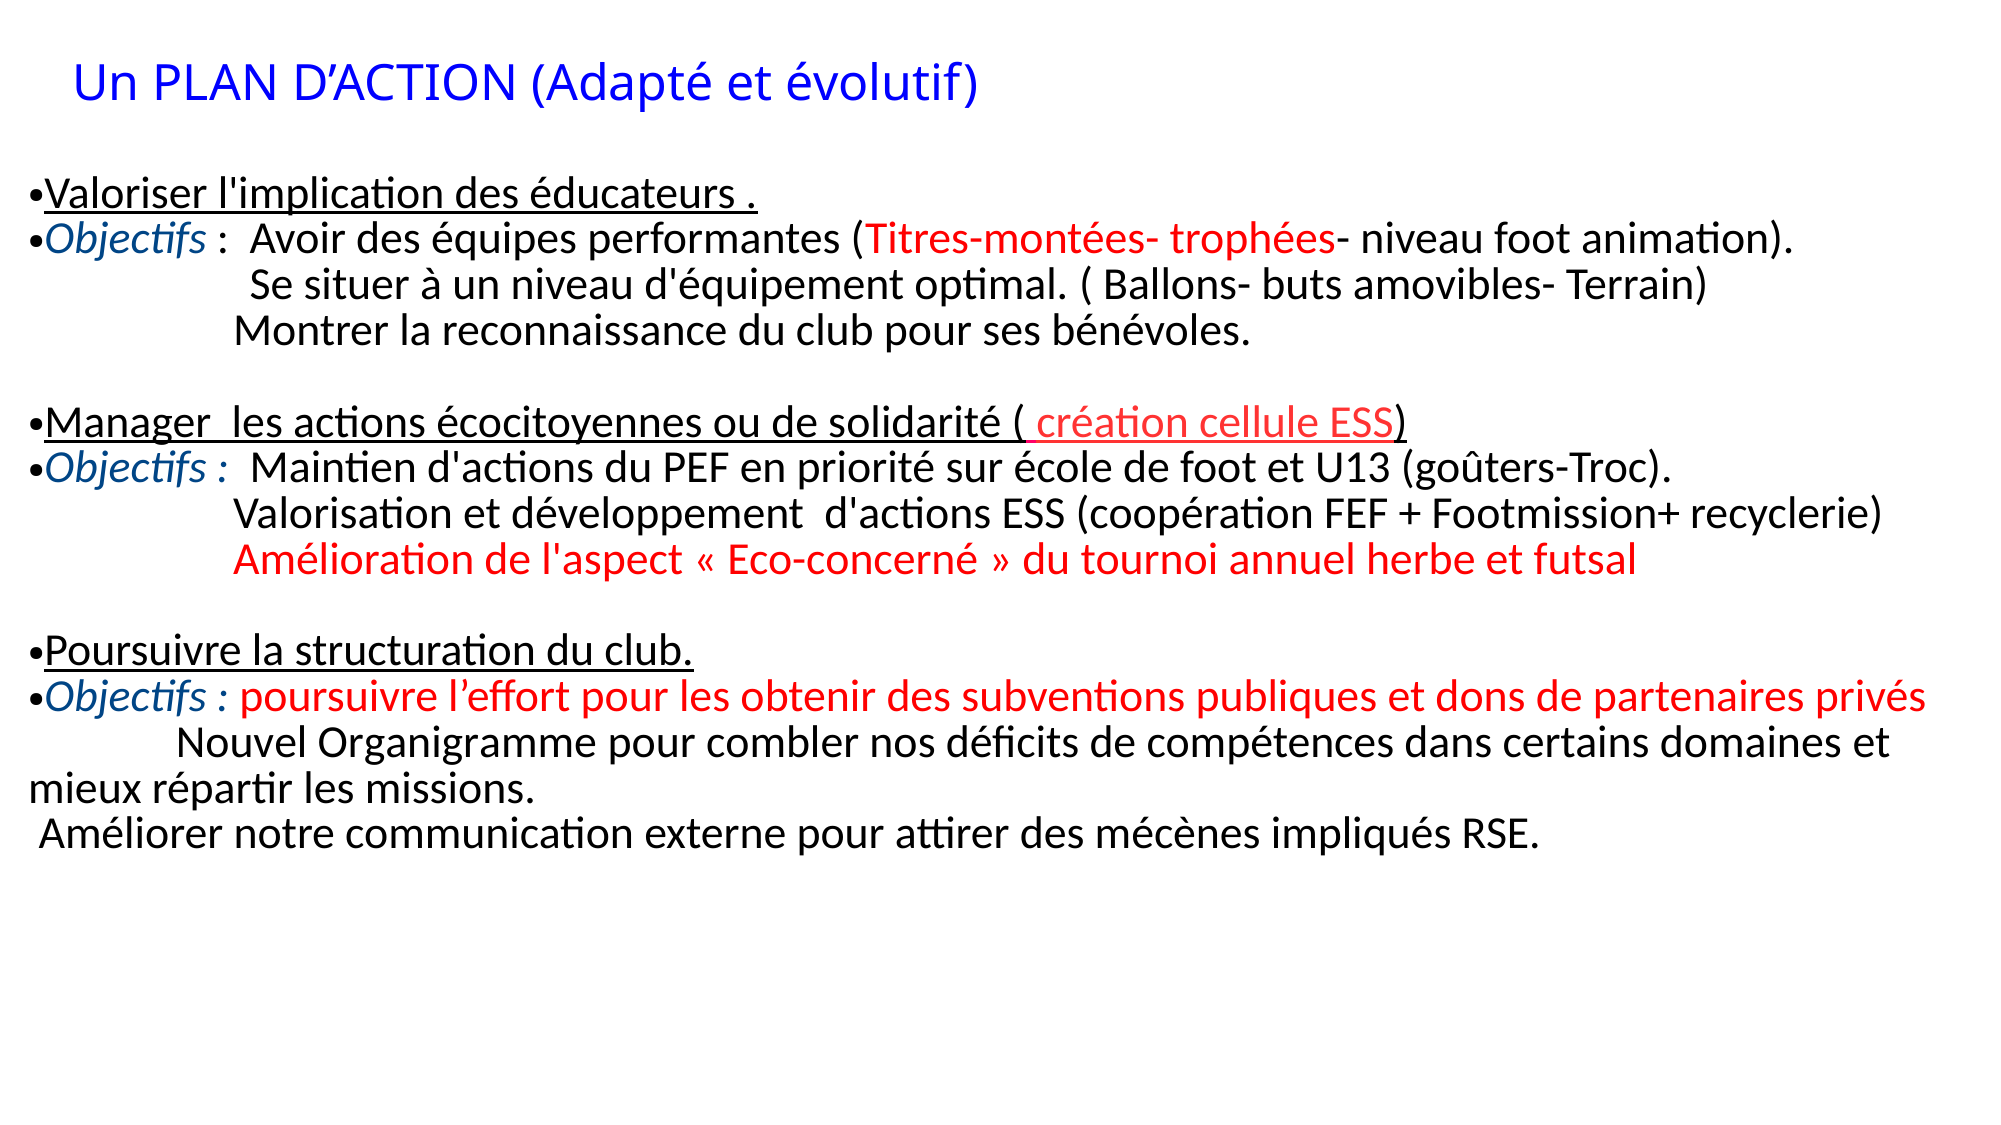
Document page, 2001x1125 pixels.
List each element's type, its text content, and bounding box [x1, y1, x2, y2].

text_box Un PLAN D’ACTION (Adapté et évolutif) [72, 49, 1087, 119]
text_box Valoriser l'implication des éducateurs . Objectifs : Avoir des équipes performantes (Titres-montées- trophées- niveau foot animation). Se situer à un niveau d'équipement optimal. ( Ballons- buts amovibles- Terrain) Montrer la reconnaissance du club pour ses bénévoles. Manager les actions écocitoyennes ou de solidarité ( création cellule ESS) Objectifs : Maintien d'actions du PEF en priorité sur école de foot et U13 (goûters-Troc). Valorisation et développement d'actions ESS (coopération FEF + Footmission+ recyclerie) Amélioration de l'aspect « Eco-concerné » du tournoi annuel herbe et futsal Poursuivre la structuration du club. Objectifs : poursuivre l’effort pour les obtenir des subventions publiques et dons de partenaires privés Nouvel Organigramme pour combler nos déficits de compétences dans certains domaines et mieux répartir les missions. Améliorer notre communication externe pour attirer des mécènes impliqués RSE. [13, 166, 1961, 1080]
